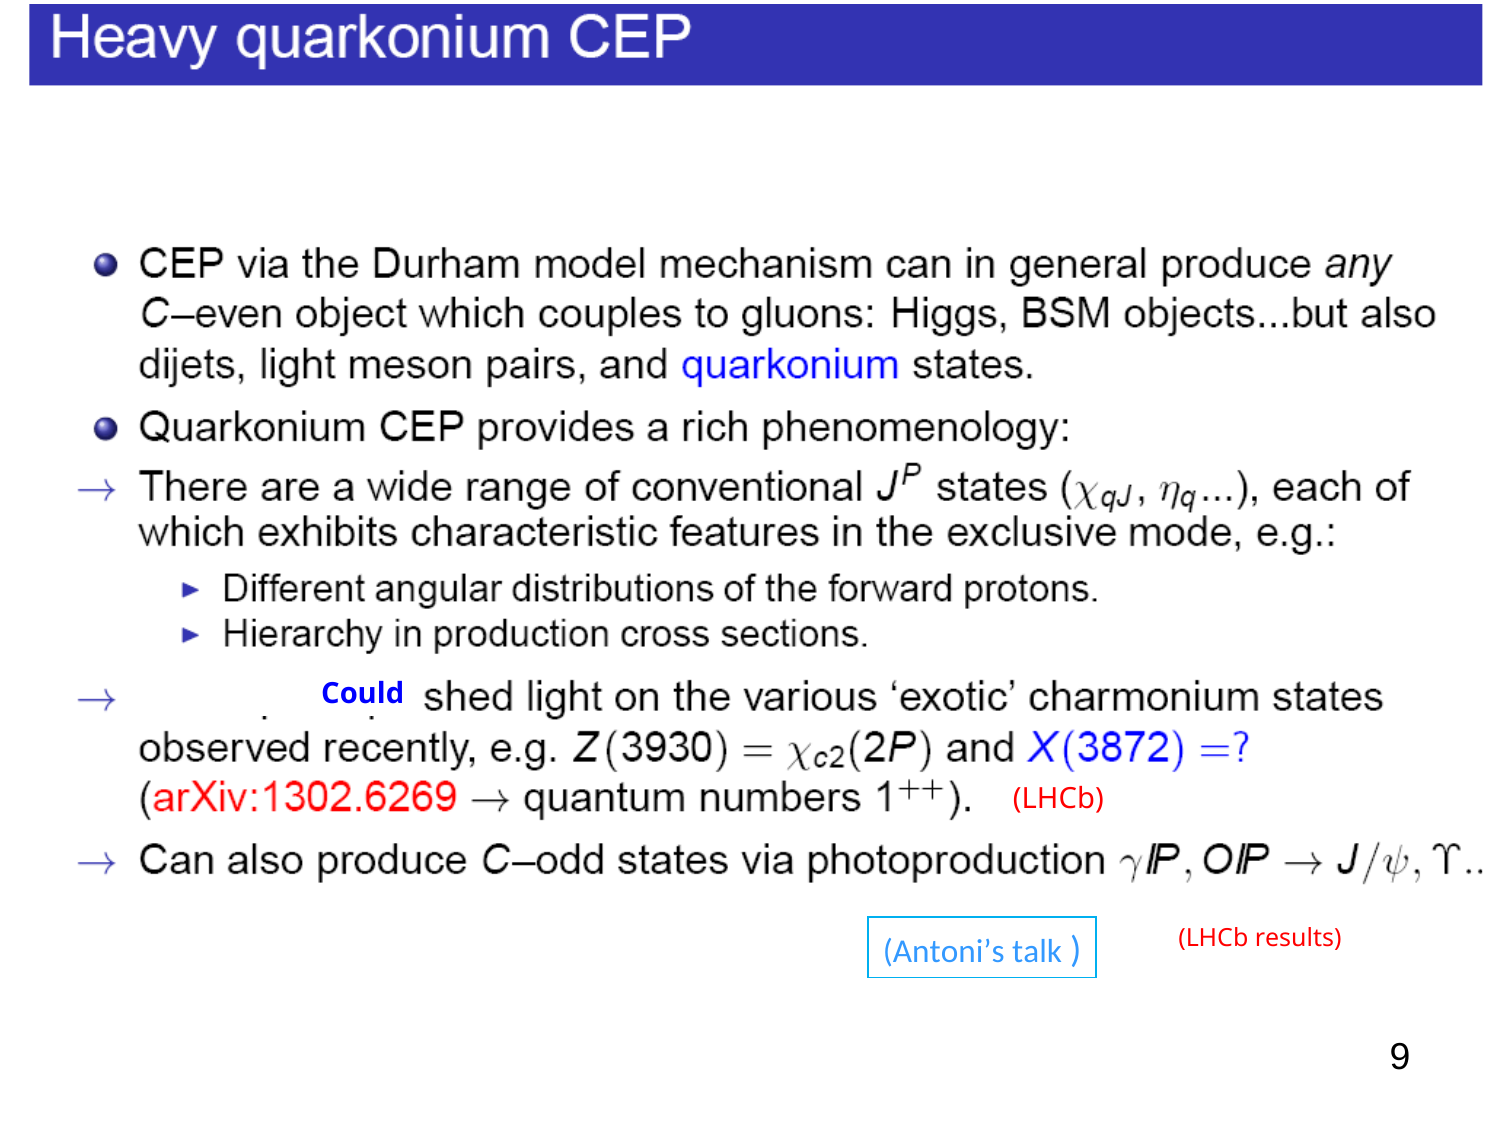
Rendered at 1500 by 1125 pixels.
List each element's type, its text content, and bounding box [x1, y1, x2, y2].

text_box (Antoni’s talk ) [868, 916, 1097, 978]
text_box <number> [1074, 1024, 1426, 1103]
text_box Could [123, 668, 420, 716]
text_box (LHCb) [998, 771, 1211, 823]
picture [29, 4, 1483, 984]
text_box (LHCb results) [1163, 913, 1471, 959]
